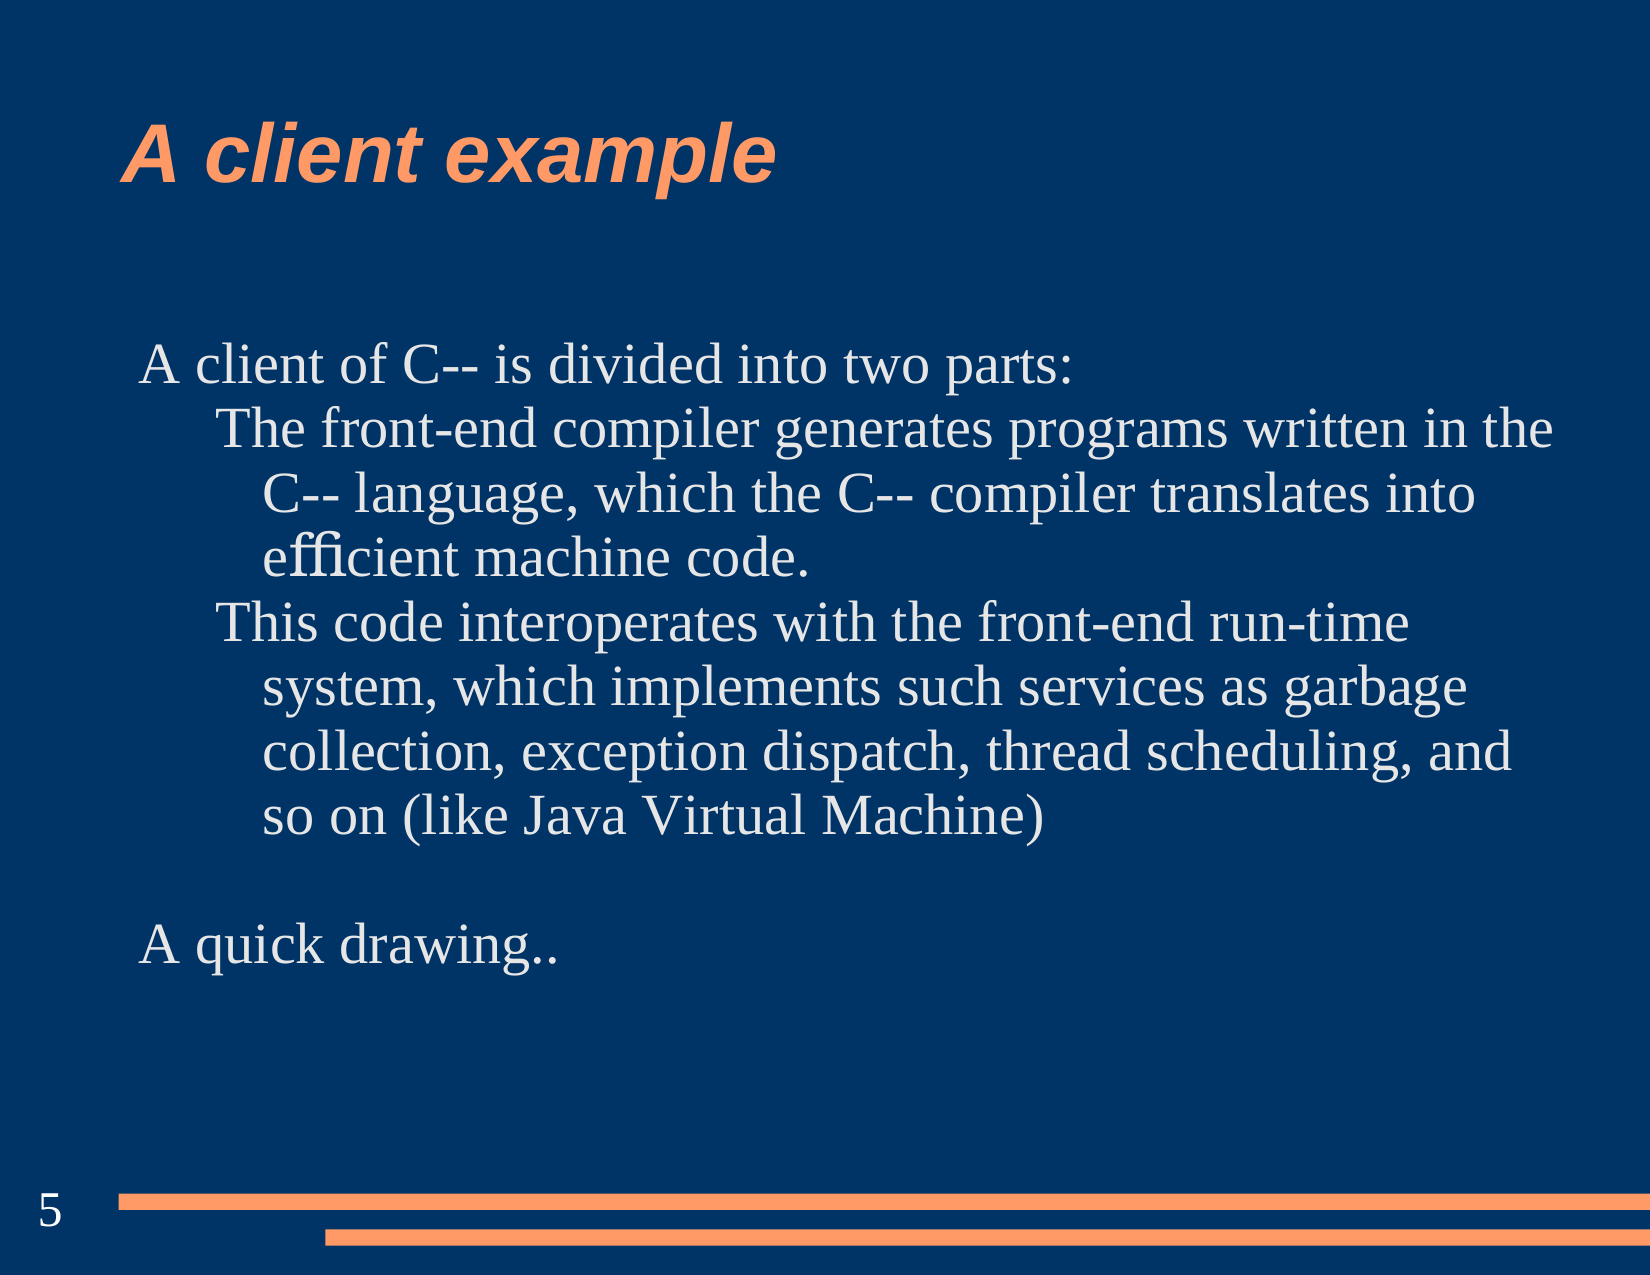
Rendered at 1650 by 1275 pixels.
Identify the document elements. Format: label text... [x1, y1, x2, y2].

text_box 5 [37, 1182, 113, 1238]
title A client example [121, 47, 1531, 261]
list A client of C-- is divided into two parts: The front-end compiler generates programs written in the C-- language, which the C-- compiler translates into eﬃcient machine code. This code interoperates with the front-end run-time system, which implements such services as garbage collection, exception dispatch, thread scheduling, and so on (like Java Virtual Machine) A quick drawing.. [121, 331, 1558, 1164]
